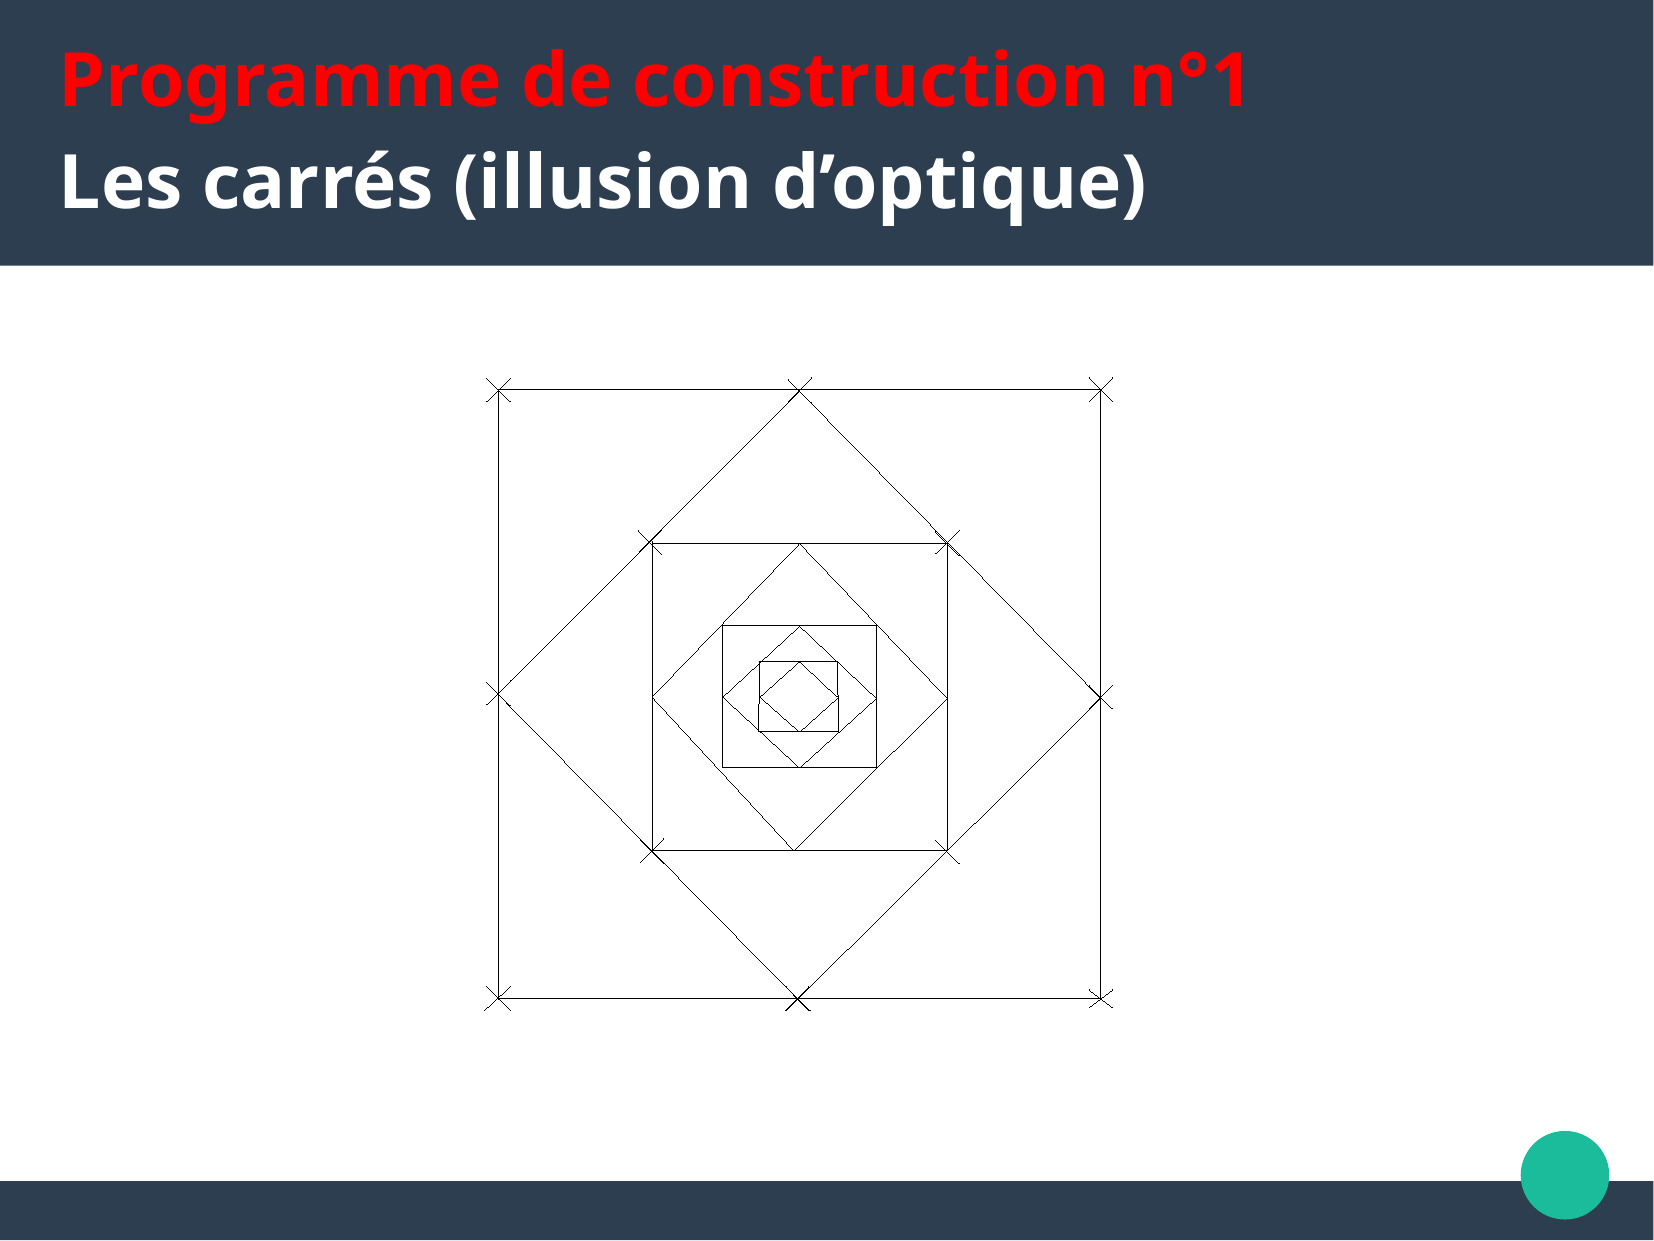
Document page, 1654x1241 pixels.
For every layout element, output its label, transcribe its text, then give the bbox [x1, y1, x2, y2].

title Programme de construction n°1 Les carrés (illusion d’optique) [59, 49, 1595, 207]
